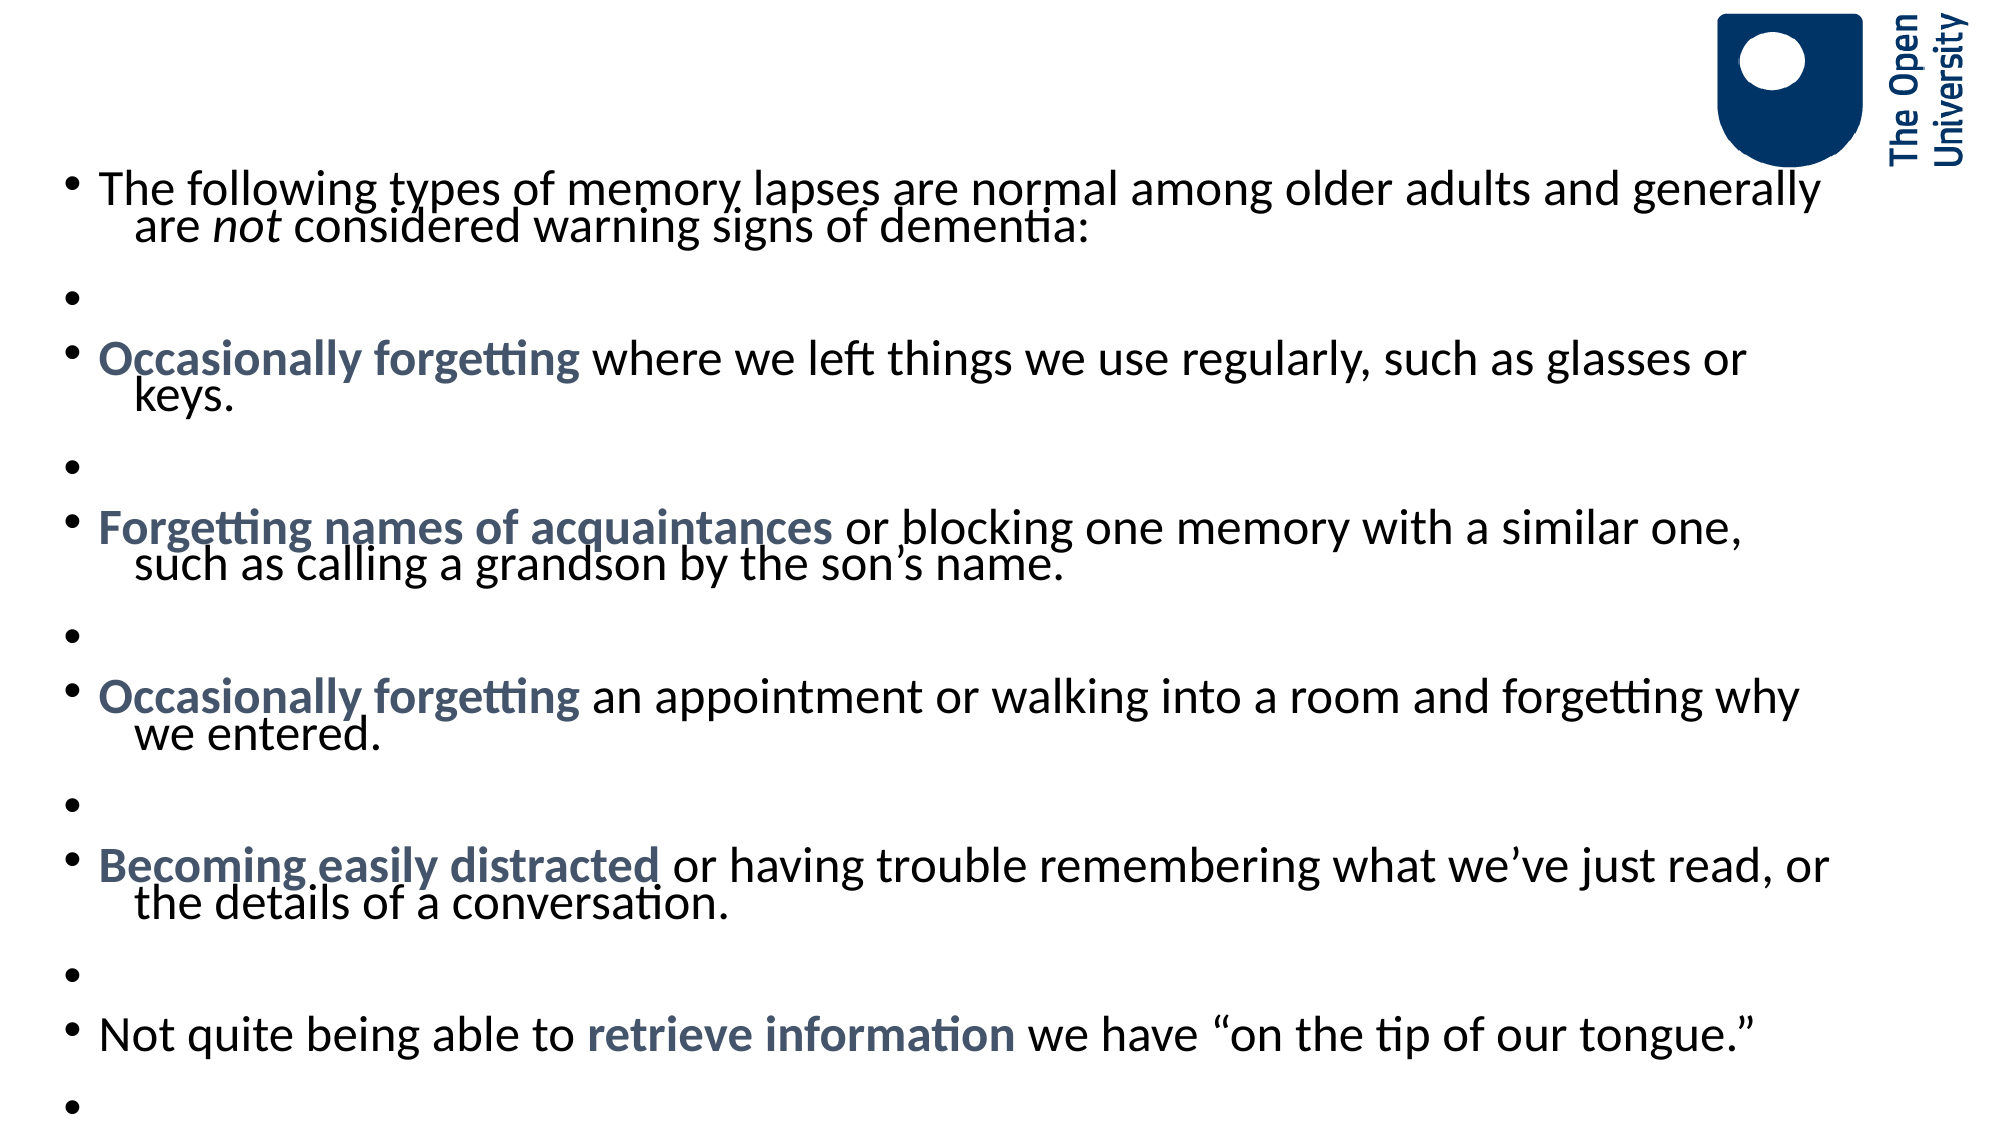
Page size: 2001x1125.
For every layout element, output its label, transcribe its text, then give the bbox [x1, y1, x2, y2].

picture [1716, 10, 1971, 170]
list The following types of memory lapses are normal among older adults and generally are not considered warning signs of dementia: Occasionally forgetting where we left things we use regularly, such as glasses or keys. Forgetting names of acquaintances or blocking one memory with a similar one, such as calling a grandson by the son’s name. Occasionally forgetting an appointment or walking into a room and forgetting why we entered. Becoming easily distracted or having trouble remembering what we’ve just read, or the details of a conversation. Not quite being able to retrieve information we have “on the tip of our tongue.” [48, 169, 1861, 1074]
